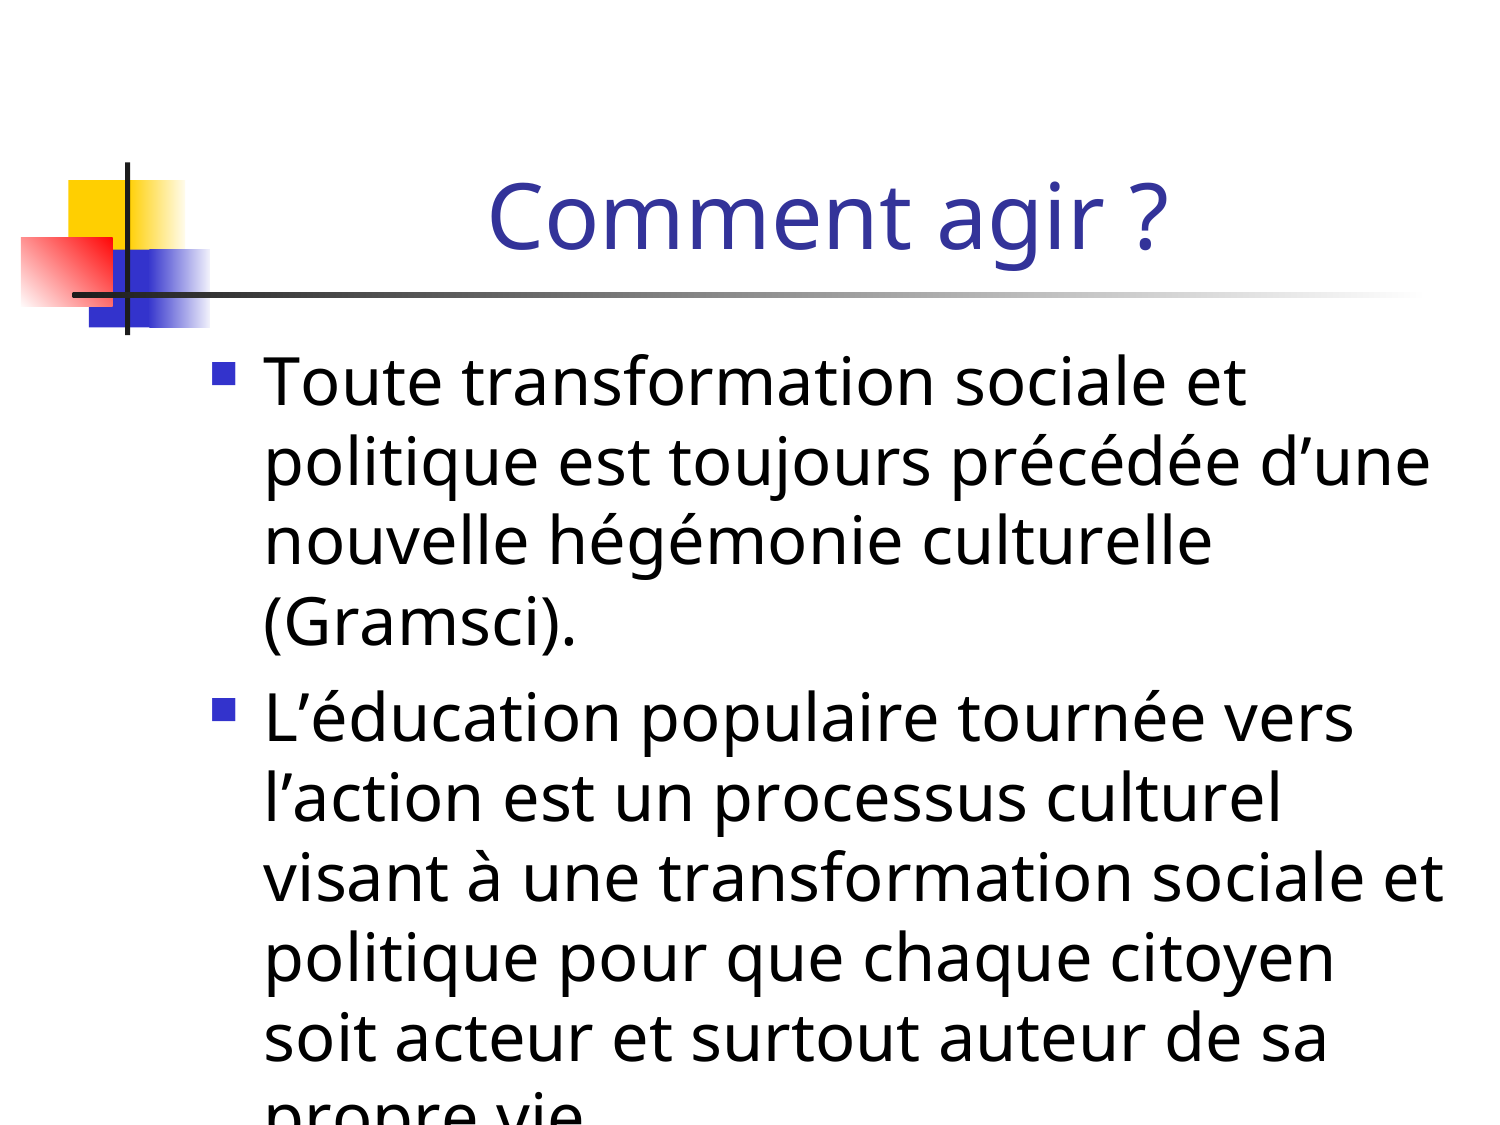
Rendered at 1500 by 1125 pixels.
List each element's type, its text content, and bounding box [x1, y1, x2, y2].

text_box Toute transformation sociale et politique est toujours précédée d’une nouvelle hégémonie culturelle (Gramsci). L’éducation populaire tournée vers l’action est un processus culturel visant à une transformation sociale et politique pour que chaque citoyen soit acteur et surtout auteur de sa propre vie. [193, 331, 1470, 1007]
text_box Comment agir ? [188, 35, 1468, 276]
